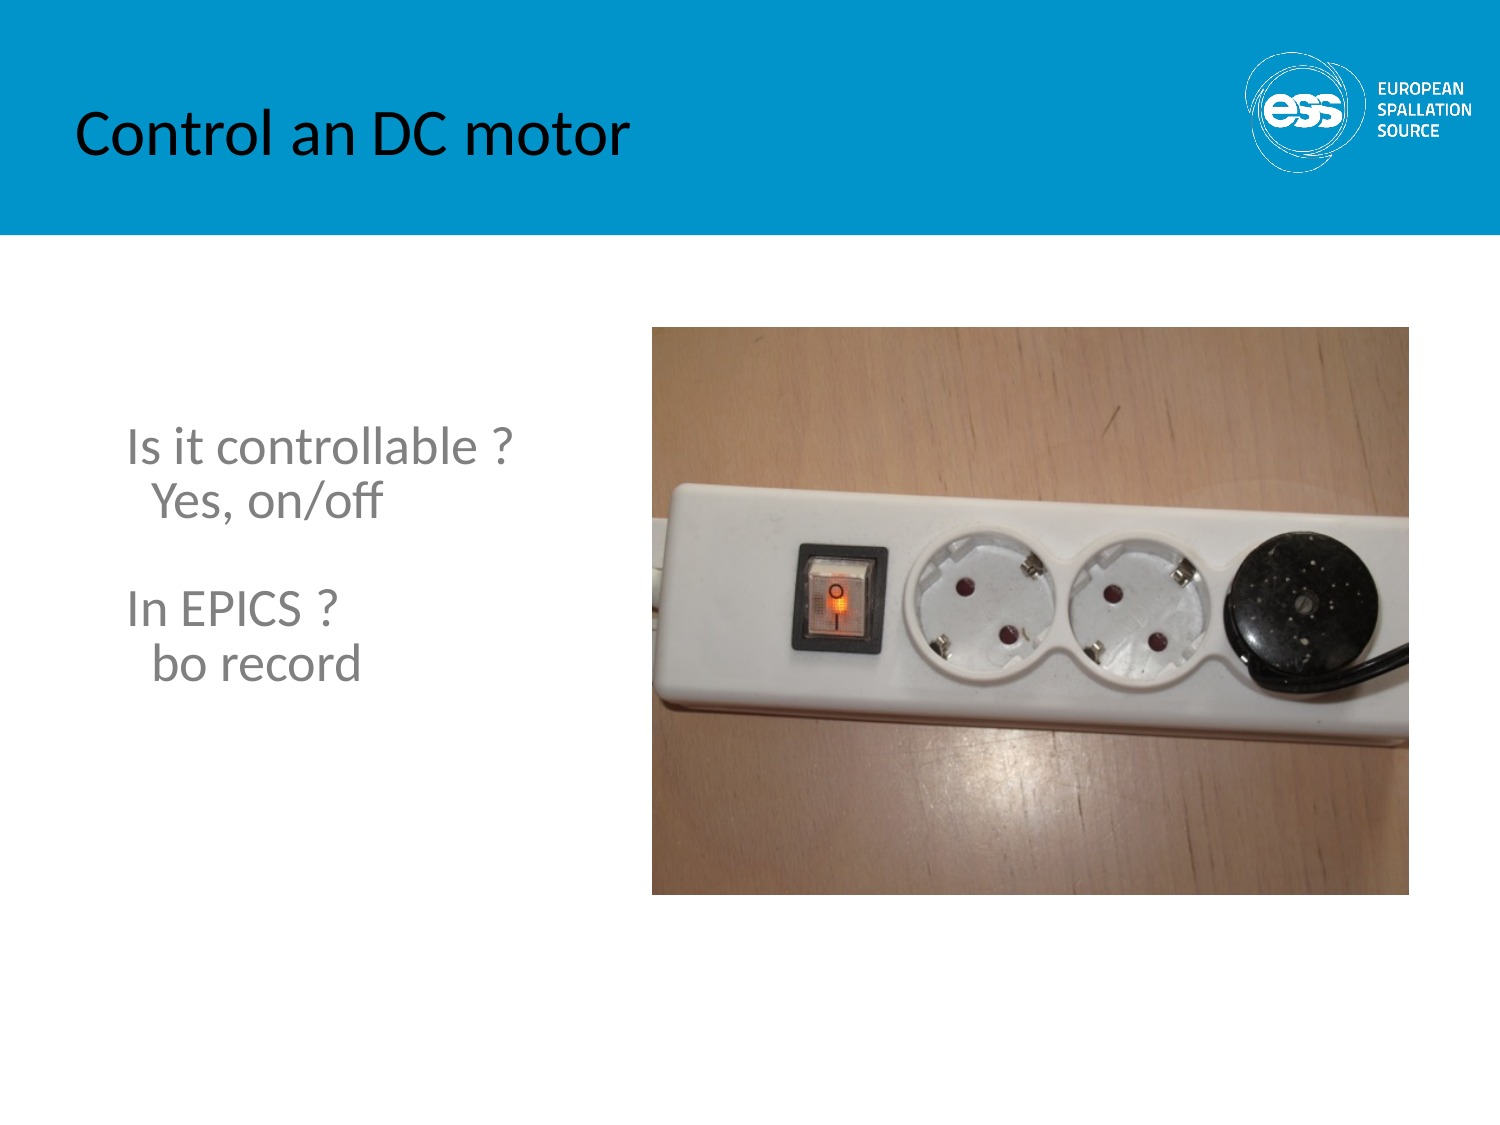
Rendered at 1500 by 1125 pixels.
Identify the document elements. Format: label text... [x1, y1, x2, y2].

picture [1436, 104, 1444, 115]
text_box Is it controllable ? Yes, on/off In EPICS ? bo record [99, 415, 652, 827]
picture [1398, 109, 1406, 115]
picture [1409, 104, 1415, 115]
picture [1400, 83, 1407, 94]
picture [1422, 125, 1428, 134]
picture [652, 327, 1409, 895]
picture [1379, 83, 1385, 94]
picture [1418, 104, 1423, 115]
picture [1423, 83, 1430, 94]
title Control an DC motor [75, 45, 1247, 233]
picture [1389, 104, 1393, 115]
picture [1443, 86, 1450, 93]
picture [1264, 94, 1342, 127]
picture [1454, 83, 1458, 94]
picture [1432, 125, 1438, 136]
